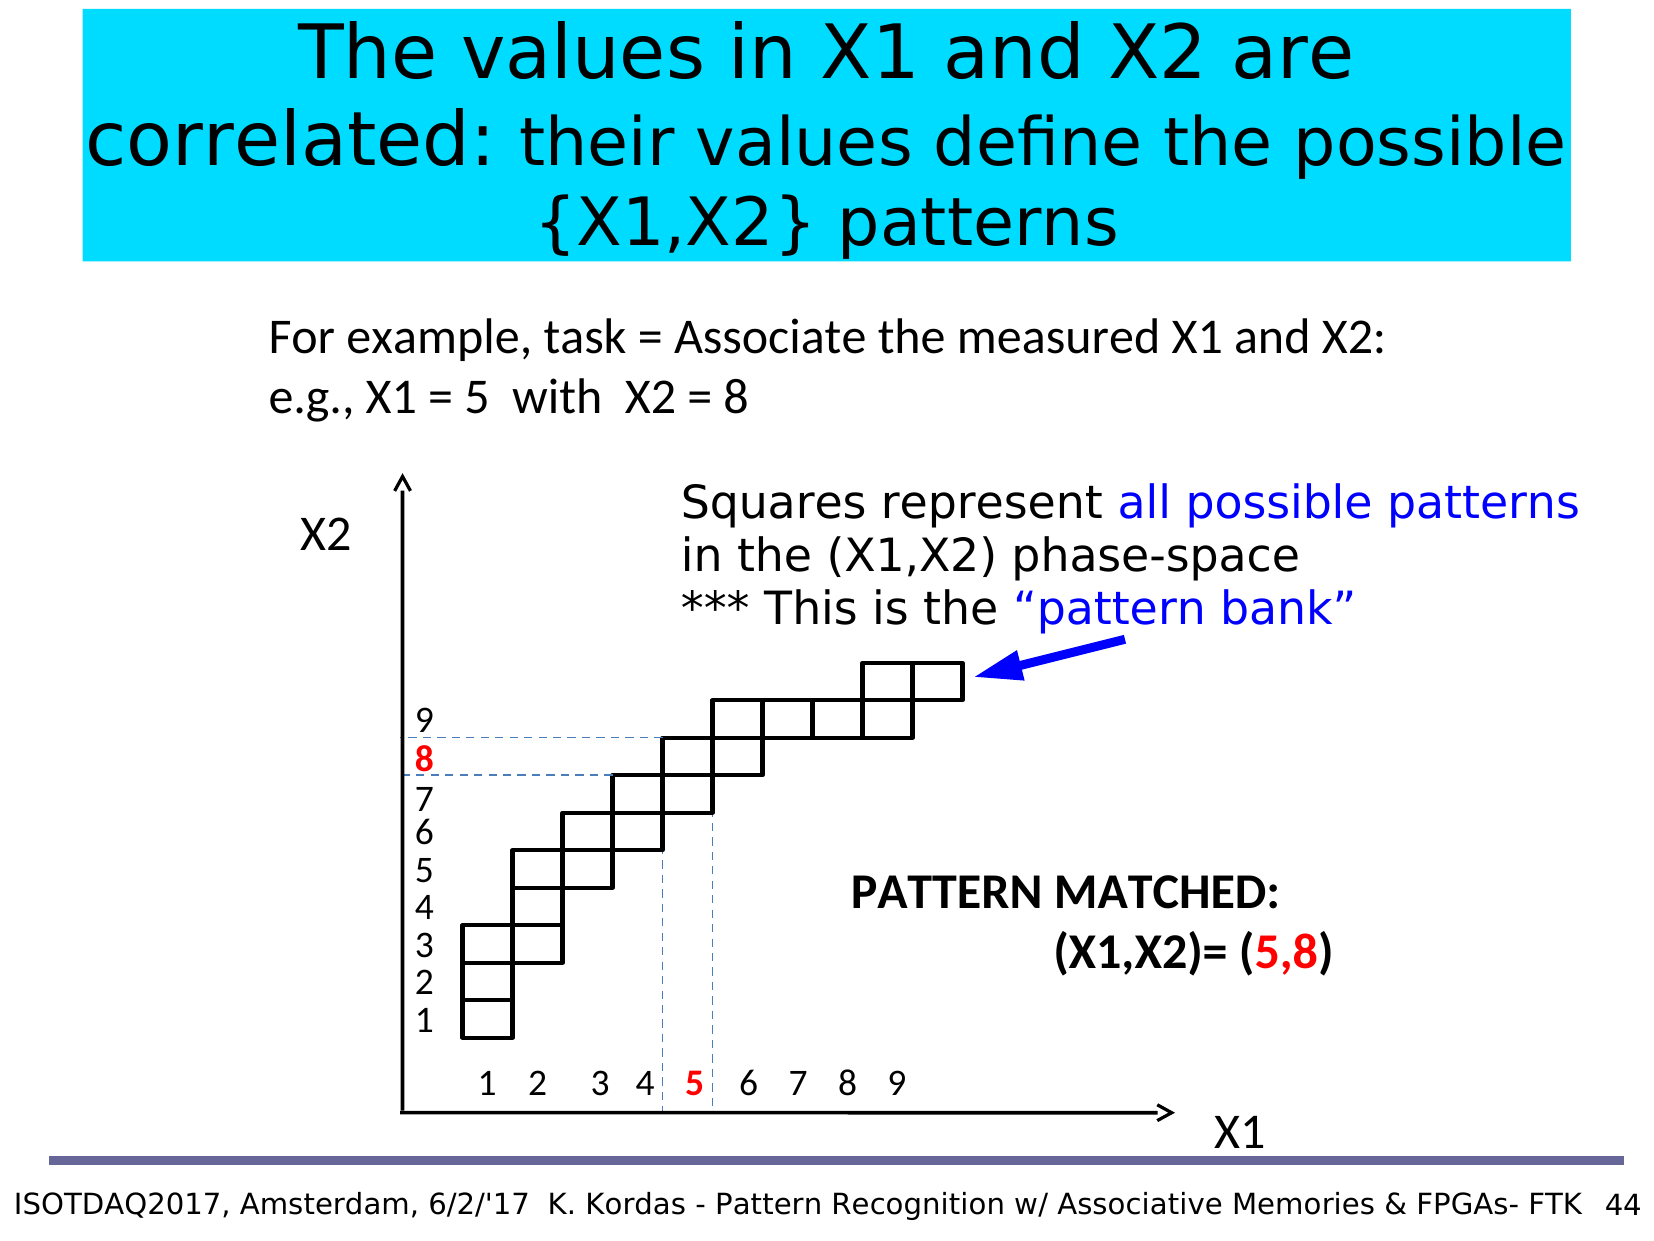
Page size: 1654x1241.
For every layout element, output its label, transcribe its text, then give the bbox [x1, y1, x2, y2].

text_box 7 [773, 1050, 823, 1110]
title The values in X1 and X2 are correlated: their values define the possible {X1,X2} patterns [82, 13, 1571, 257]
text_box 6 [405, 827, 450, 860]
text_box 6 [419, 831, 428, 842]
text_box 3 [405, 935, 450, 973]
text_box X1 [1199, 1091, 1281, 1166]
text_box 9 [872, 1050, 922, 1110]
text_box 7 [405, 787, 450, 827]
text_box 1 [462, 1050, 512, 1110]
text_box 5 [405, 860, 450, 898]
text_box Squares represent all possible patterns in the (X1,X2) phase-space *** This is the “pattern bank” [666, 468, 1591, 698]
text_box 4 [419, 900, 426, 910]
text_box 8 [420, 749, 427, 756]
text_box 8 [823, 1050, 872, 1110]
text_box X2 [285, 493, 367, 569]
text_box 2 [513, 1050, 563, 1110]
text_box 5 [670, 1050, 720, 1110]
text_box 4 [405, 898, 450, 935]
text_box 1 [405, 1010, 450, 1048]
text_box 8 [405, 748, 450, 787]
text_box 3 [575, 1050, 620, 1110]
text_box 4 [620, 1050, 670, 1110]
text_box 8 [420, 760, 427, 768]
text_box 2 [405, 973, 450, 1010]
text_box For example, task = Associate the measured X1 and X2: e.g., X1 = 5 with X2 = 8 [253, 295, 1414, 431]
text_box 6 [724, 1050, 773, 1110]
text_box PATTERN MATCHED: (X1,X2)= (5,8) [836, 850, 1349, 986]
text_box 9 [405, 687, 450, 748]
